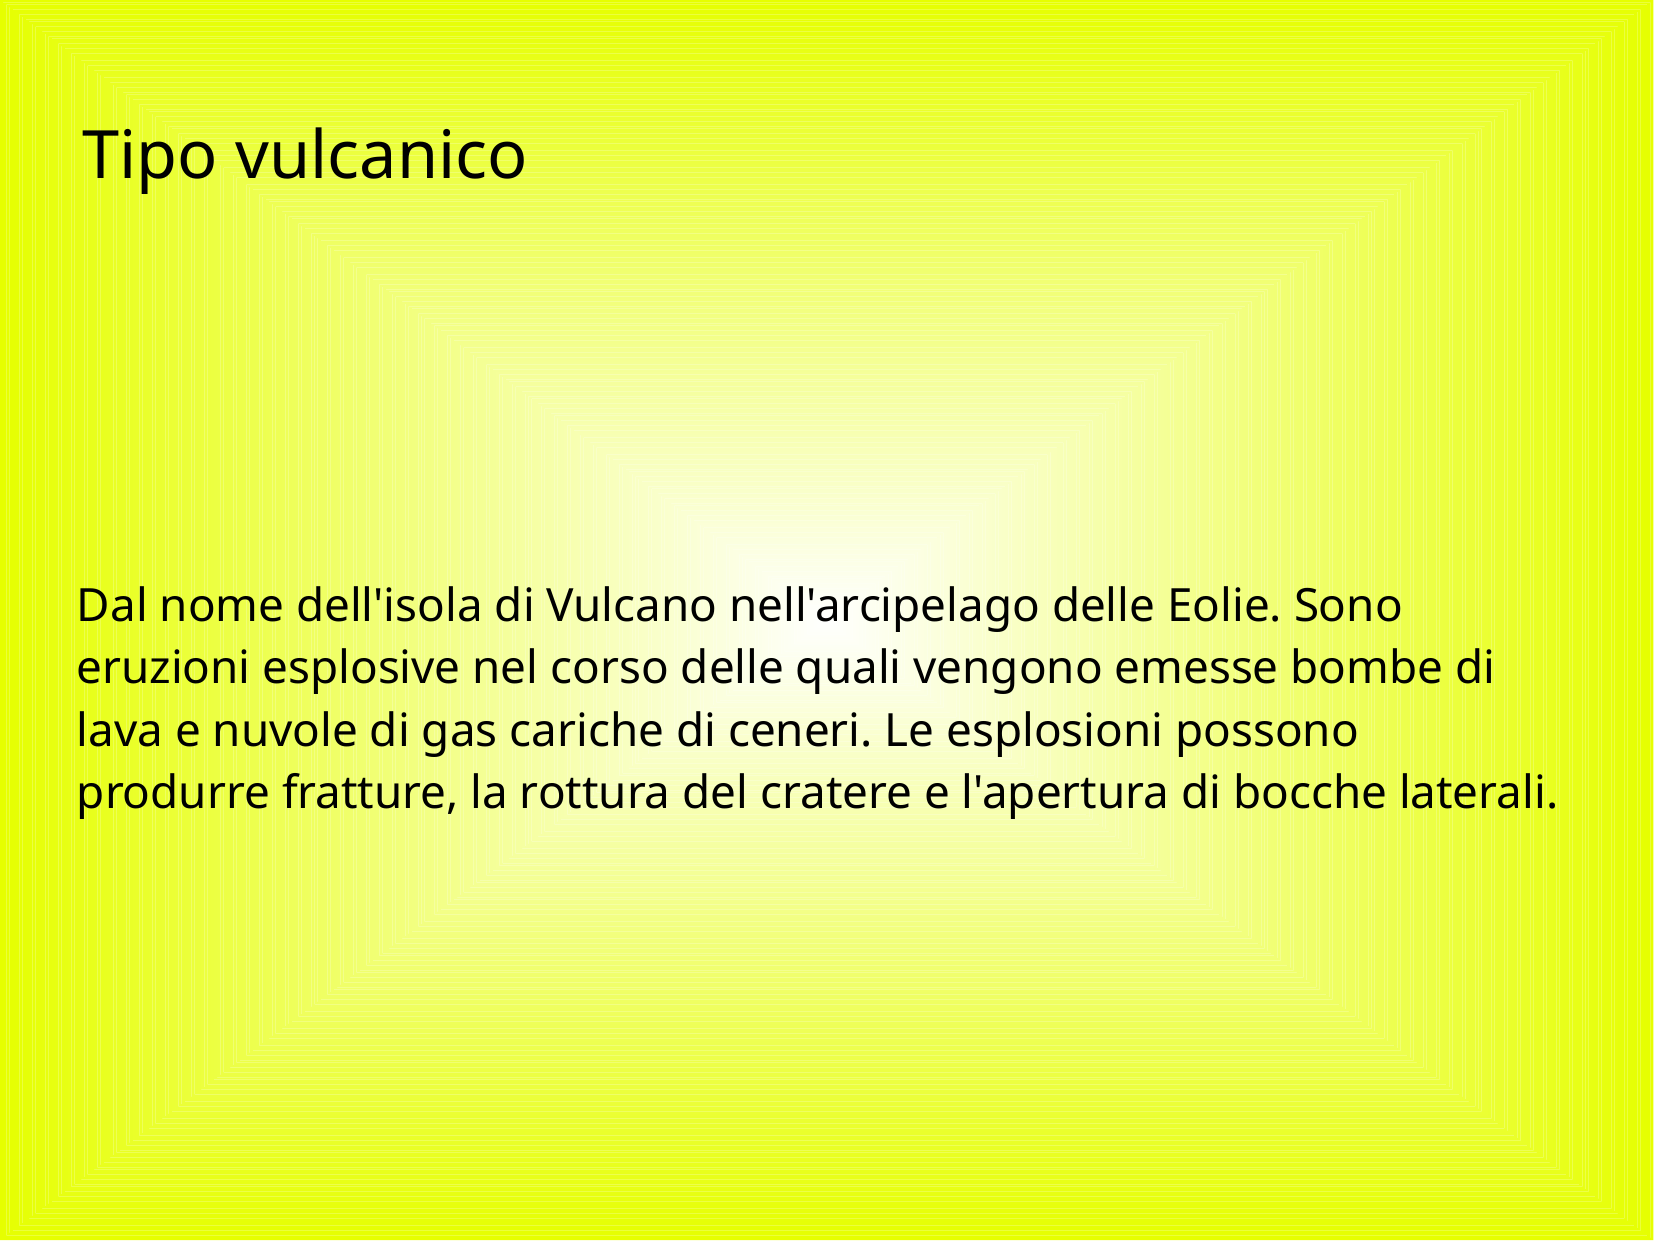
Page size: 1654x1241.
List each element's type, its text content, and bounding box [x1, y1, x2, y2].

subtitle Dal nome dell'isola di Vulcano nell'arcipelago delle Eolie. Sono eruzioni esplosive nel corso delle quali vengono emesse bombe di lava e nuvole di gas cariche di ceneri. Le esplosioni possono produrre fratture, la rottura del cratere e l'apertura di bocche laterali. [76, 295, 1565, 1099]
title Tipo vulcanico [82, 49, 1571, 257]
